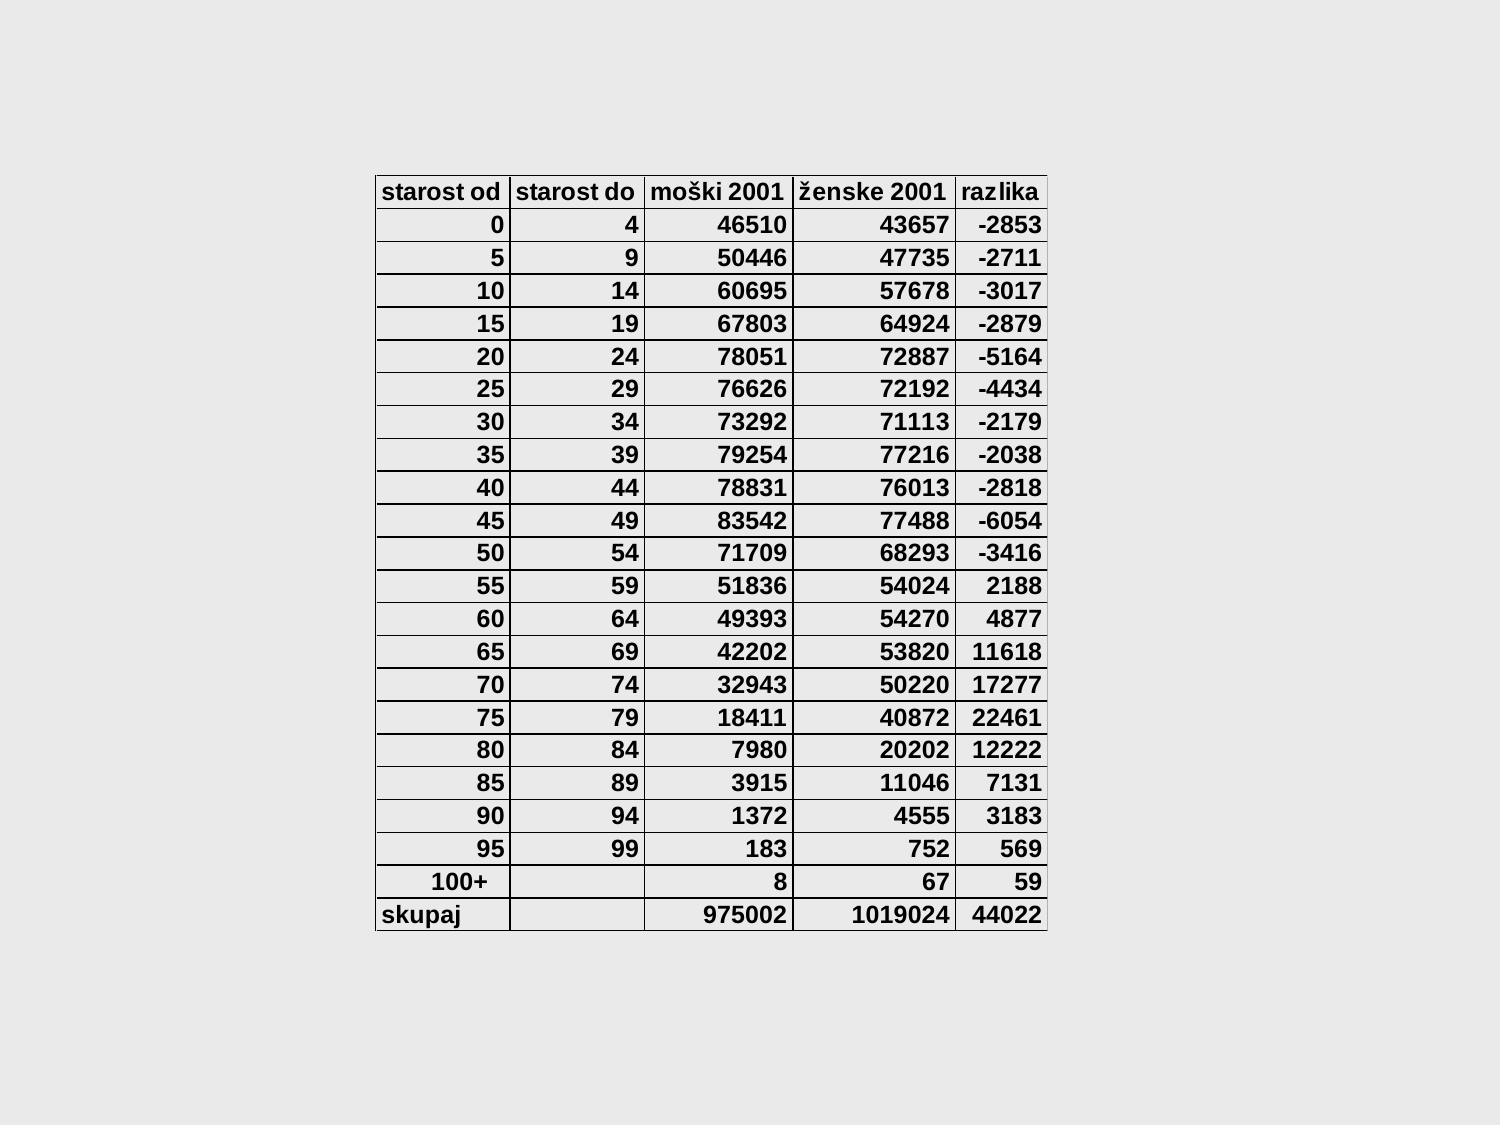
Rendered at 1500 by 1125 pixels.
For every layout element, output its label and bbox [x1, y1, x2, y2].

chart [375, 174, 1049, 932]
